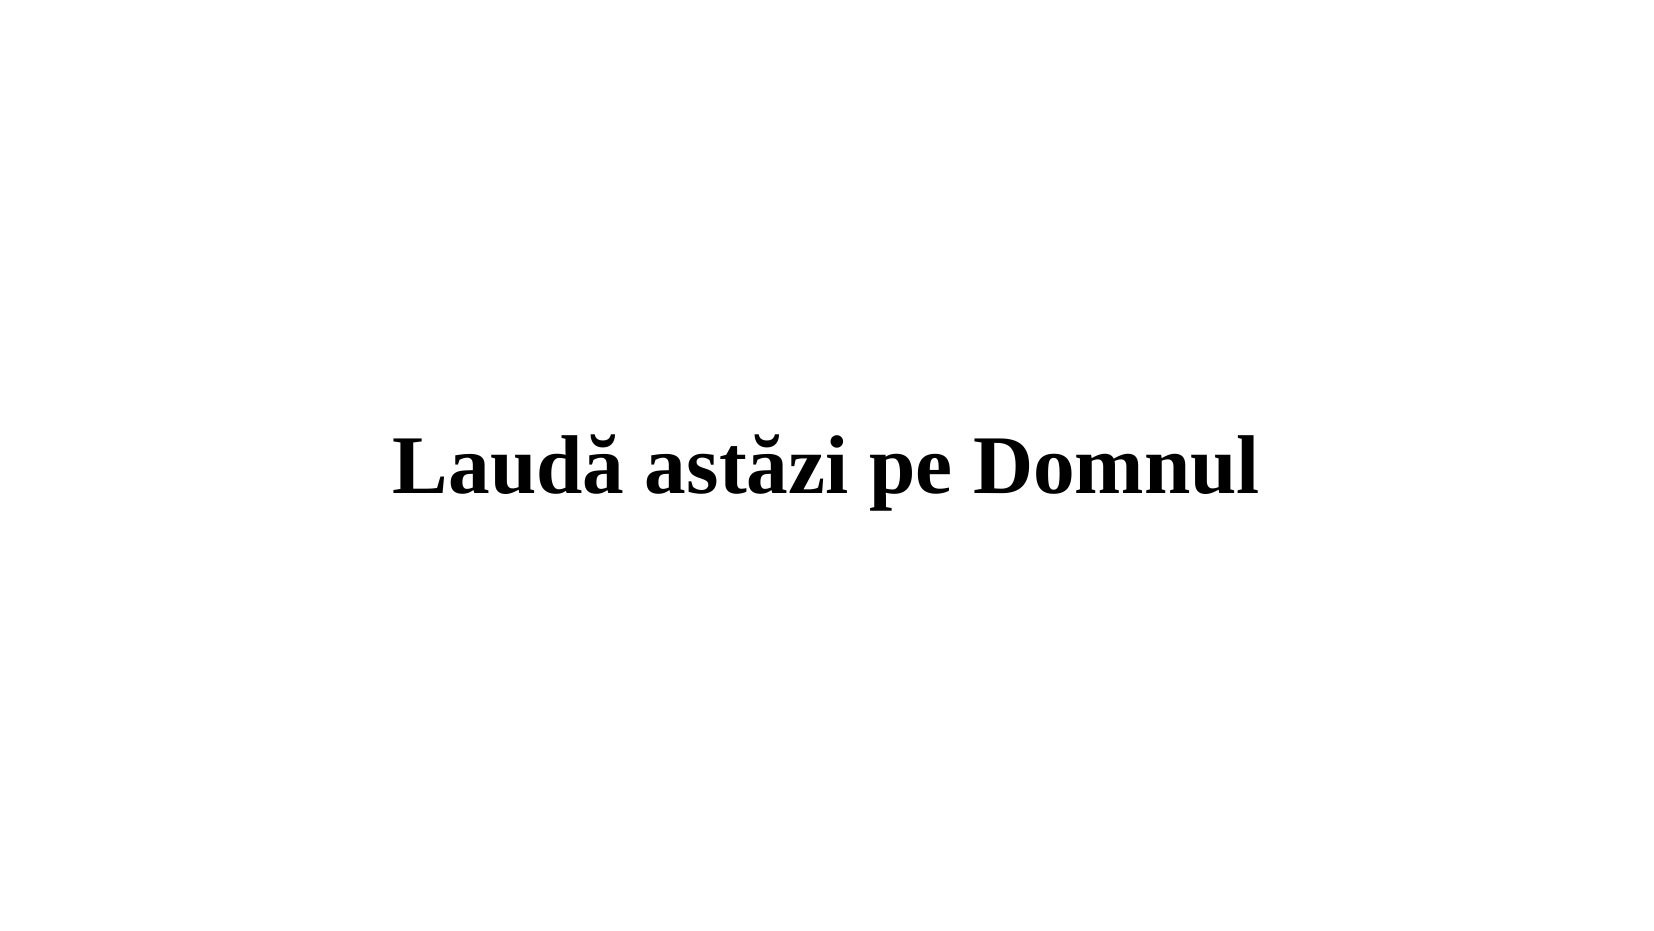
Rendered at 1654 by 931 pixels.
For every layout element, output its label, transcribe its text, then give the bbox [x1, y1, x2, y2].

subtitle Laudă astăzi pe Domnul [300, 150, 1354, 781]
